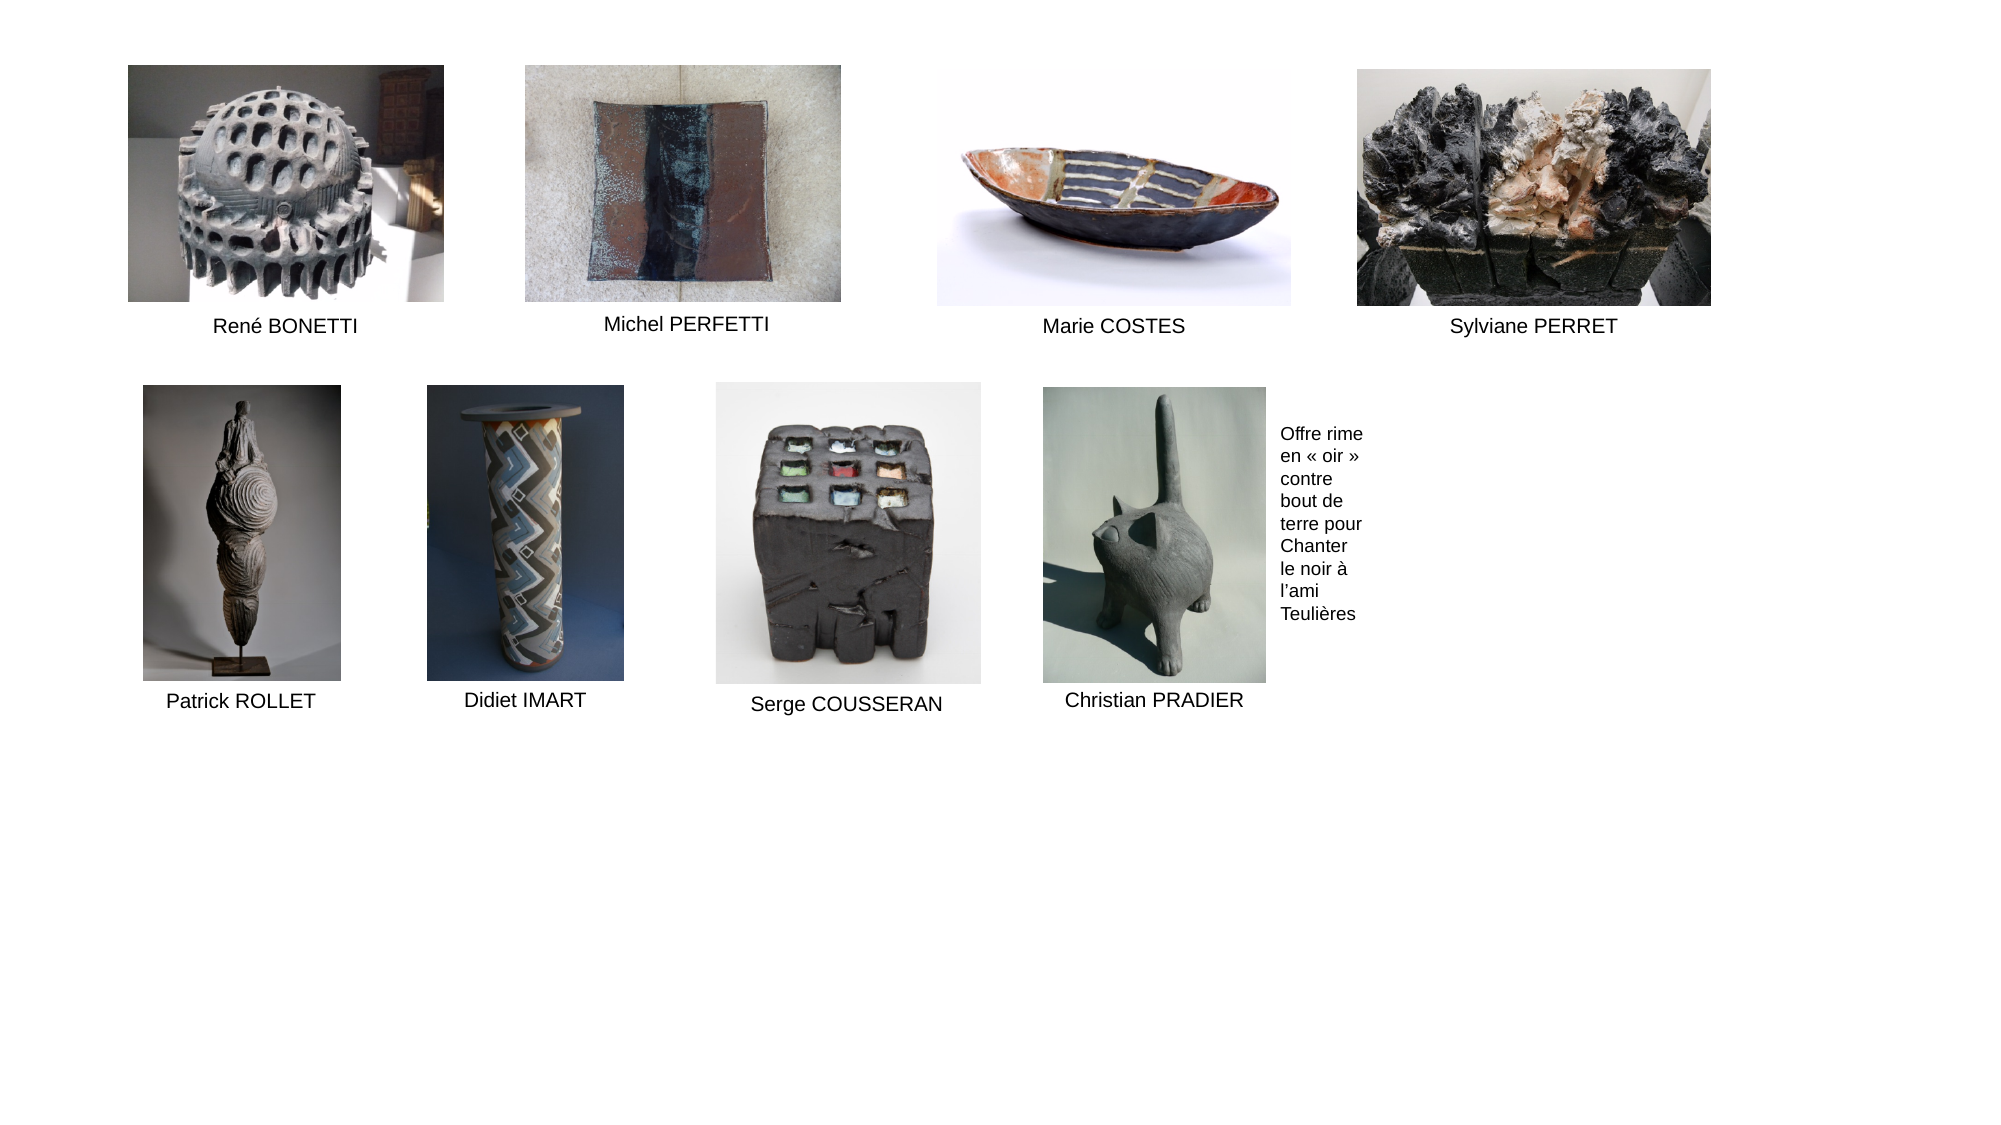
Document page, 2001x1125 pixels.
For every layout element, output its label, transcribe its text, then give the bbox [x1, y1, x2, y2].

picture [715, 382, 981, 684]
picture [427, 385, 624, 679]
picture [1043, 387, 1266, 679]
picture [937, 69, 1291, 305]
text_box Serge COUSSERAN [714, 683, 980, 723]
text_box Didiet IMART [427, 679, 624, 720]
text_box Marie COSTES [937, 305, 1291, 346]
text_box Sylviane PERRET [1357, 305, 1711, 346]
picture [525, 65, 841, 302]
text_box Michel PERFETTI [525, 303, 849, 343]
text_box René BONETTI [128, 305, 443, 346]
picture [143, 385, 341, 681]
text_box Offre rime en « oir » contre bout de terre pour Chanter le noir à l’ami Teulières [1265, 414, 1379, 632]
text_box Patrick ROLLET [145, 679, 337, 720]
picture [128, 65, 444, 302]
text_box Christian PRADIER [1043, 679, 1266, 720]
picture [1357, 69, 1711, 305]
